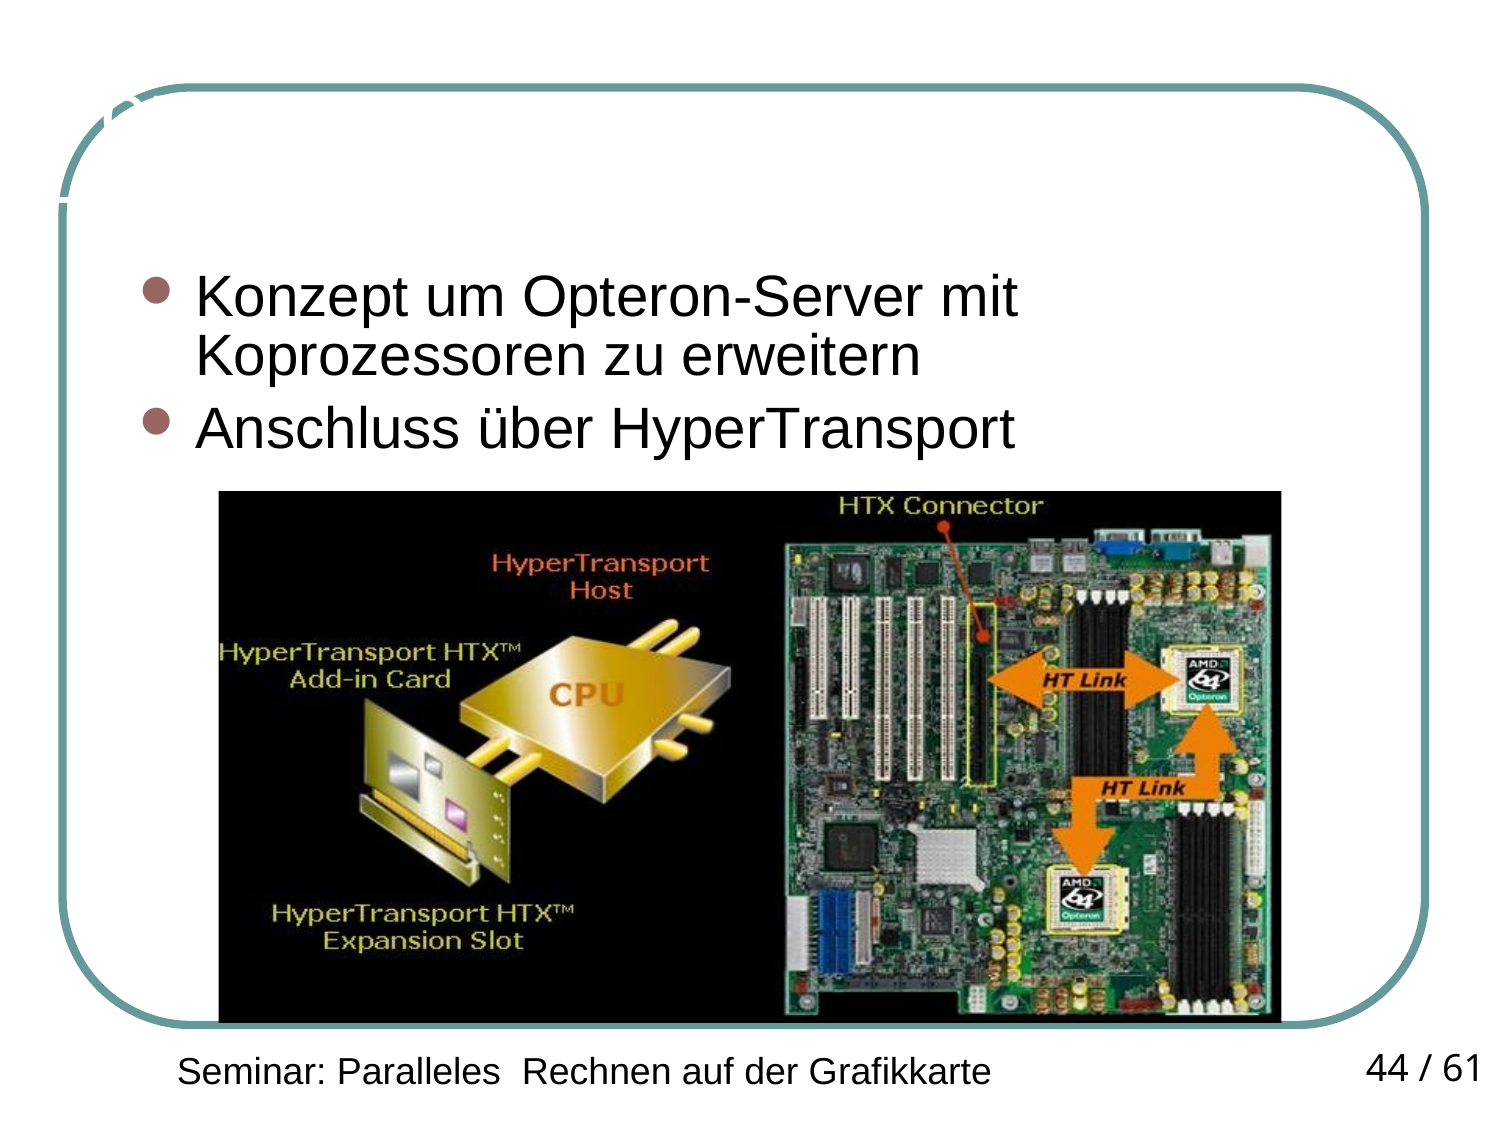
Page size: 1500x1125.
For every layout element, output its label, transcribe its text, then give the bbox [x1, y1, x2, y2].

picture [218, 491, 1282, 1023]
title Torrenza [31, 37, 1347, 188]
list Konzept um Opteron-Server mit Koprozessoren zu erweitern Anschluss über HyperTransport [123, 262, 1401, 576]
